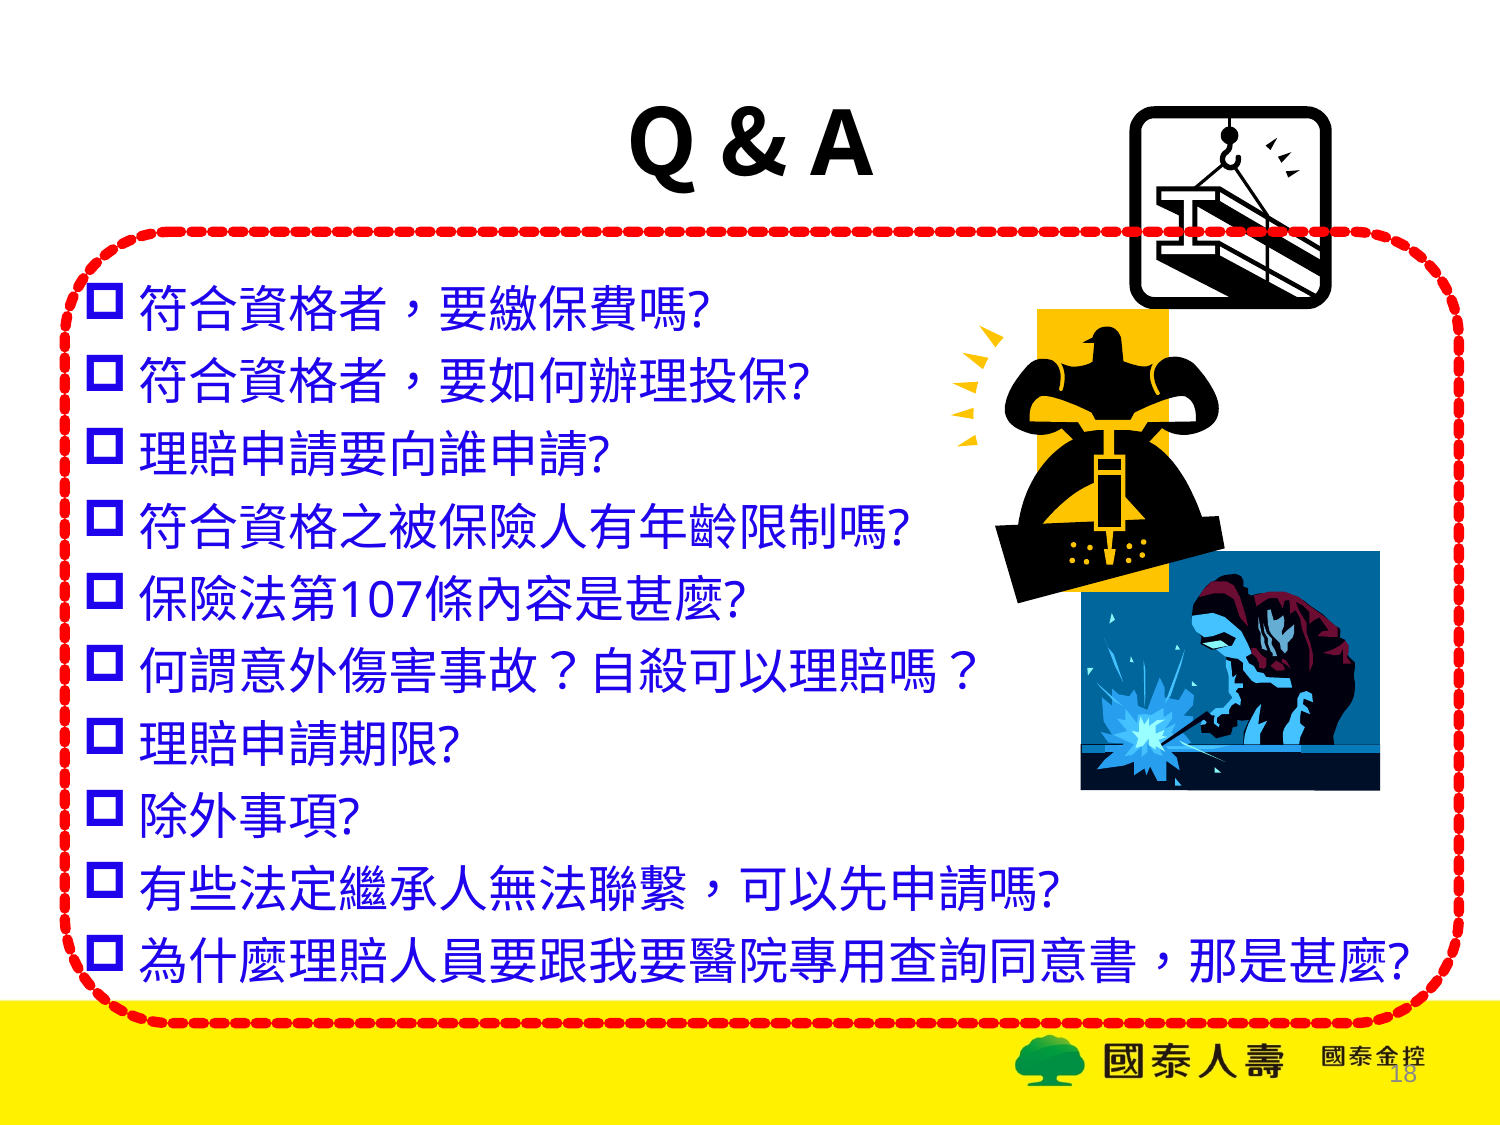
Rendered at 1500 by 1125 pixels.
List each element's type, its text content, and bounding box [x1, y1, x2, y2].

title Q & A [75, 45, 1426, 233]
picture [0, 0, 1500, 1125]
list 符合資格者，要繳保費嗎? 符合資格者，要如何辦理投保? 理賠申請要向誰申請? 符合資格之被保險人有年齡限制嗎? 保險法第107條內容是甚麼? 何謂意外傷害事故？自殺可以理賠嗎？ 理賠申請期限? 除外事項? 有些法定繼承人無法聯繫，可以先申請嗎? 為什麼理賠人員要跟我要醫院專用查詢同意書，那是甚麼? [75, 262, 1426, 1005]
text_box <編號> [1074, 1042, 1426, 1103]
